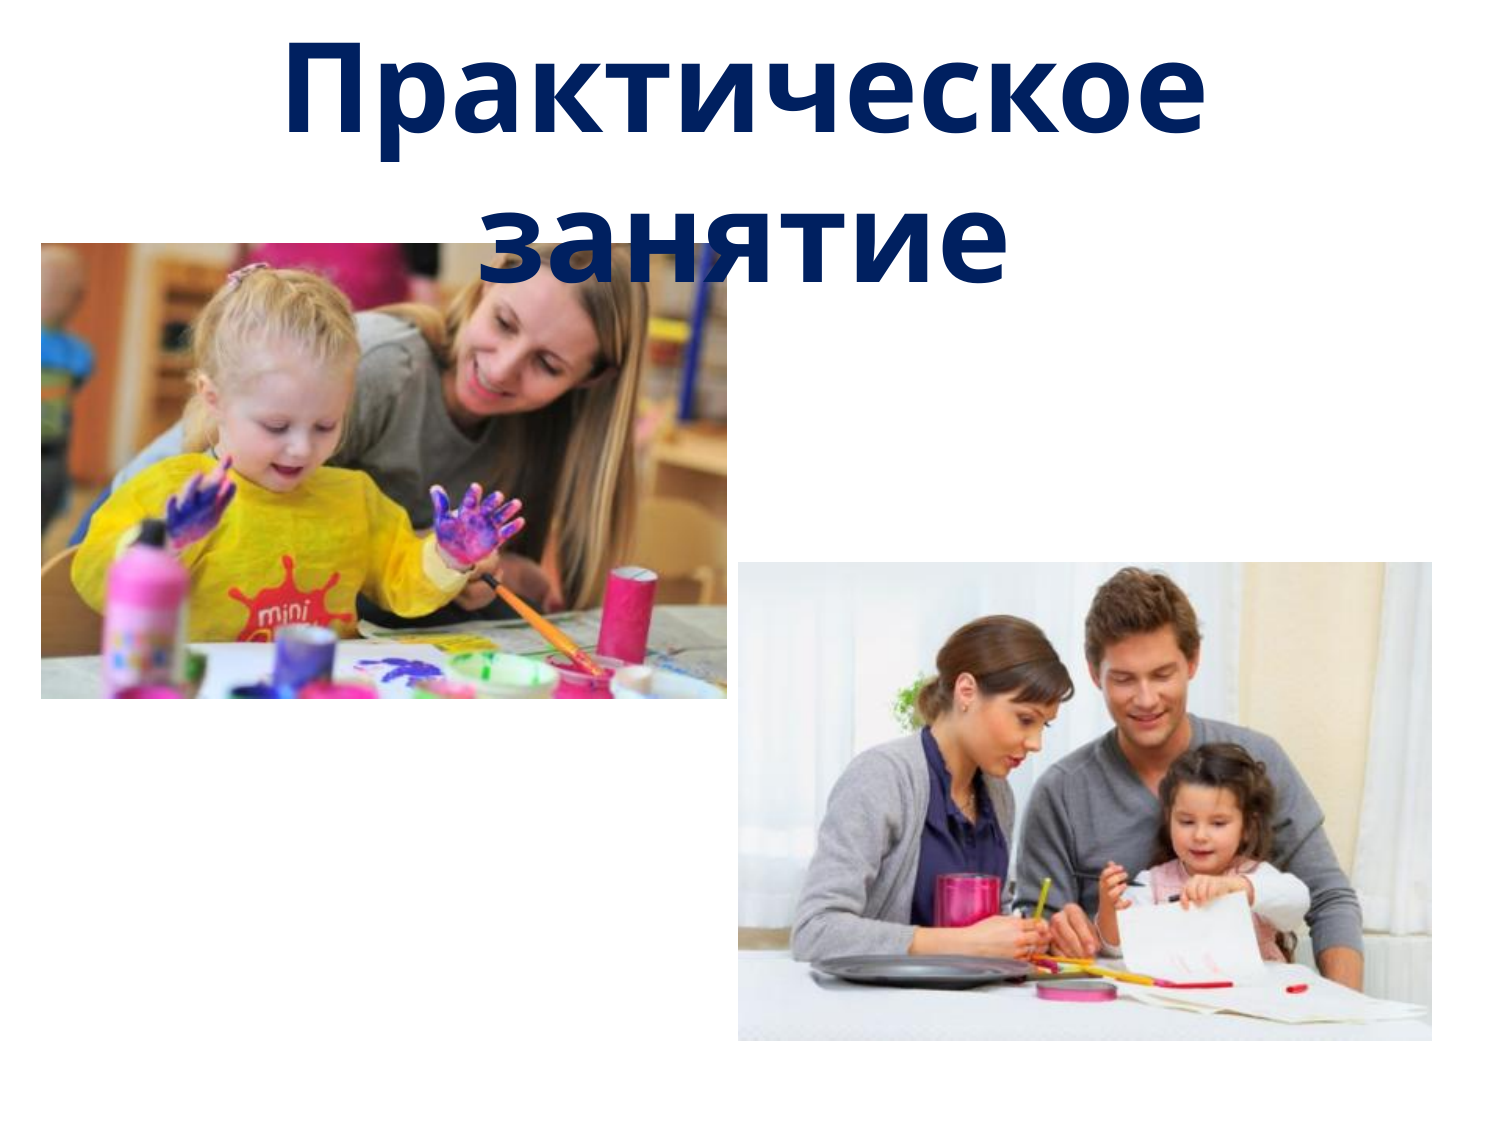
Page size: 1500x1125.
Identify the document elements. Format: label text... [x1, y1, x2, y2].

text_box Практическое занятие [53, 0, 1436, 167]
picture [738, 562, 1432, 1041]
picture [569, 250, 593, 270]
picture [41, 243, 727, 699]
